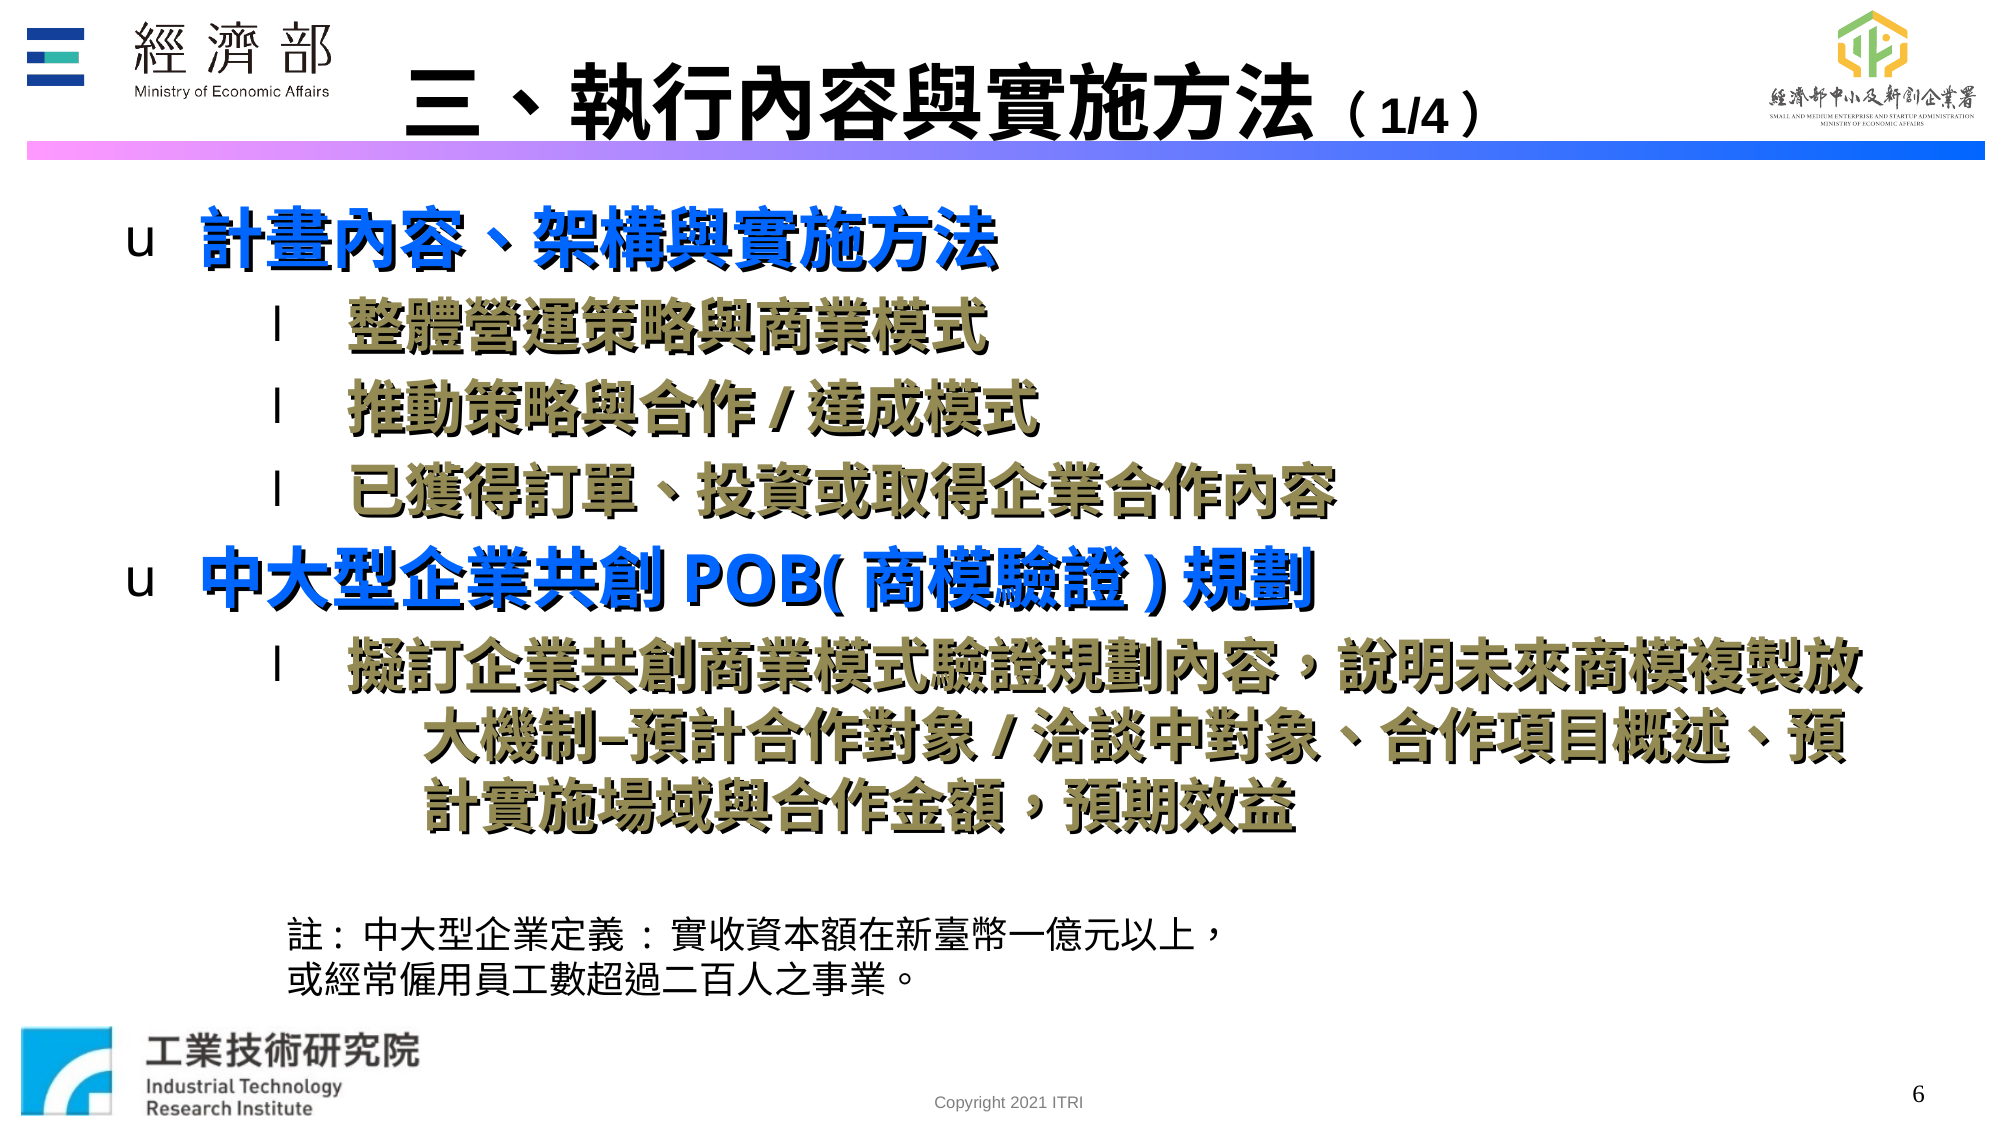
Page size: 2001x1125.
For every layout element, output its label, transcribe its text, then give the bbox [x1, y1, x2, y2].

text_box 6 [1897, 1070, 1983, 1121]
text_box 註: 中大型企業定義 : 實收資本額在新臺幣一億元以上，或經常僱用員工數超過二百人之事業。 [271, 903, 1272, 1010]
list 計畫內容、架構與實施方法 整體營運策略與商業模式 推動策略與合作/達成模式 已獲得訂單、投資或取得企業合作內容 中大型企業共創POB(商模驗證)規劃 擬訂企業共創商業模式驗證規劃內容，說明未來商模複製放大機制–預計合作對象/洽談中對象、合作項目概述、預計實施場域與合作金額，預期效益 [121, 193, 1881, 1032]
text_box 三、執行內容與實施方法（1/4） [271, 22, 1641, 127]
